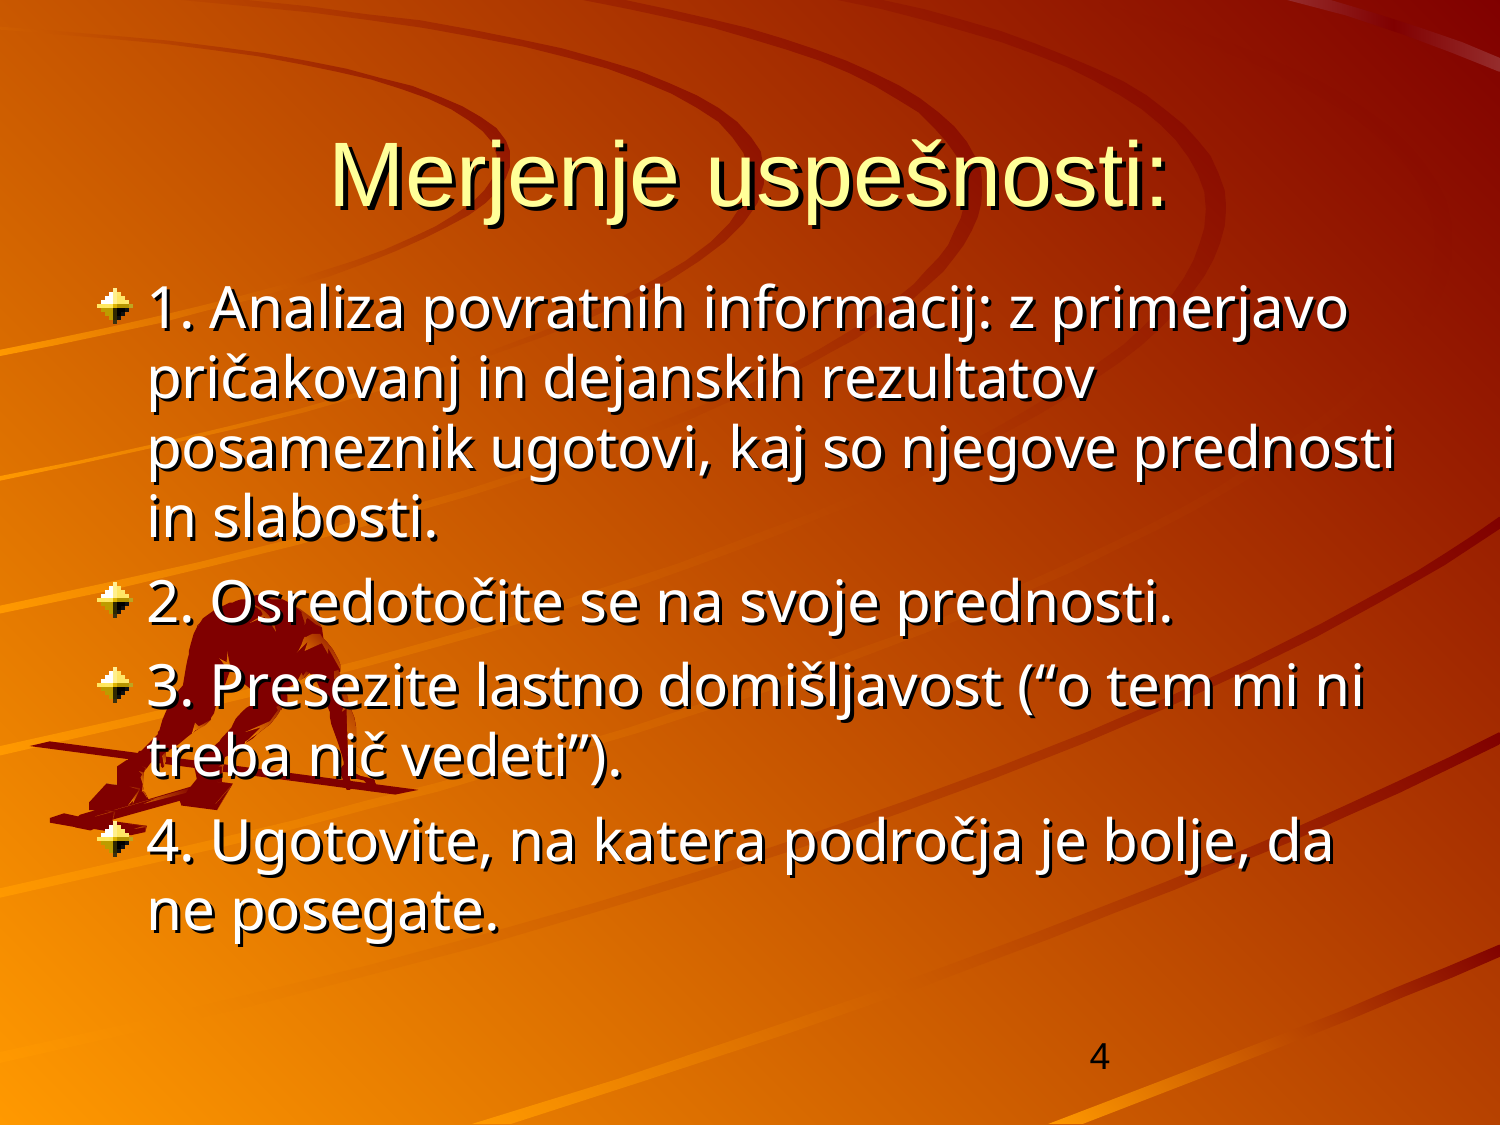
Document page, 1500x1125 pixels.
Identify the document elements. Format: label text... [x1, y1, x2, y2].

title Merjenje uspešnosti: [75, 25, 1426, 233]
list 1. Analiza povratnih informacij: z primerjavo pričakovanj in dejanskih rezultatov posameznik ugotovi, kaj so njegove prednosti in slabosti. 2. Osredotočite se na svoje prednosti. 3. Presezite lastno domišljavost (“o tem mi ni treba nič vedeti”). 4. Ugotovite, na katera področja je bolje, da ne posegate. [75, 262, 1426, 1006]
